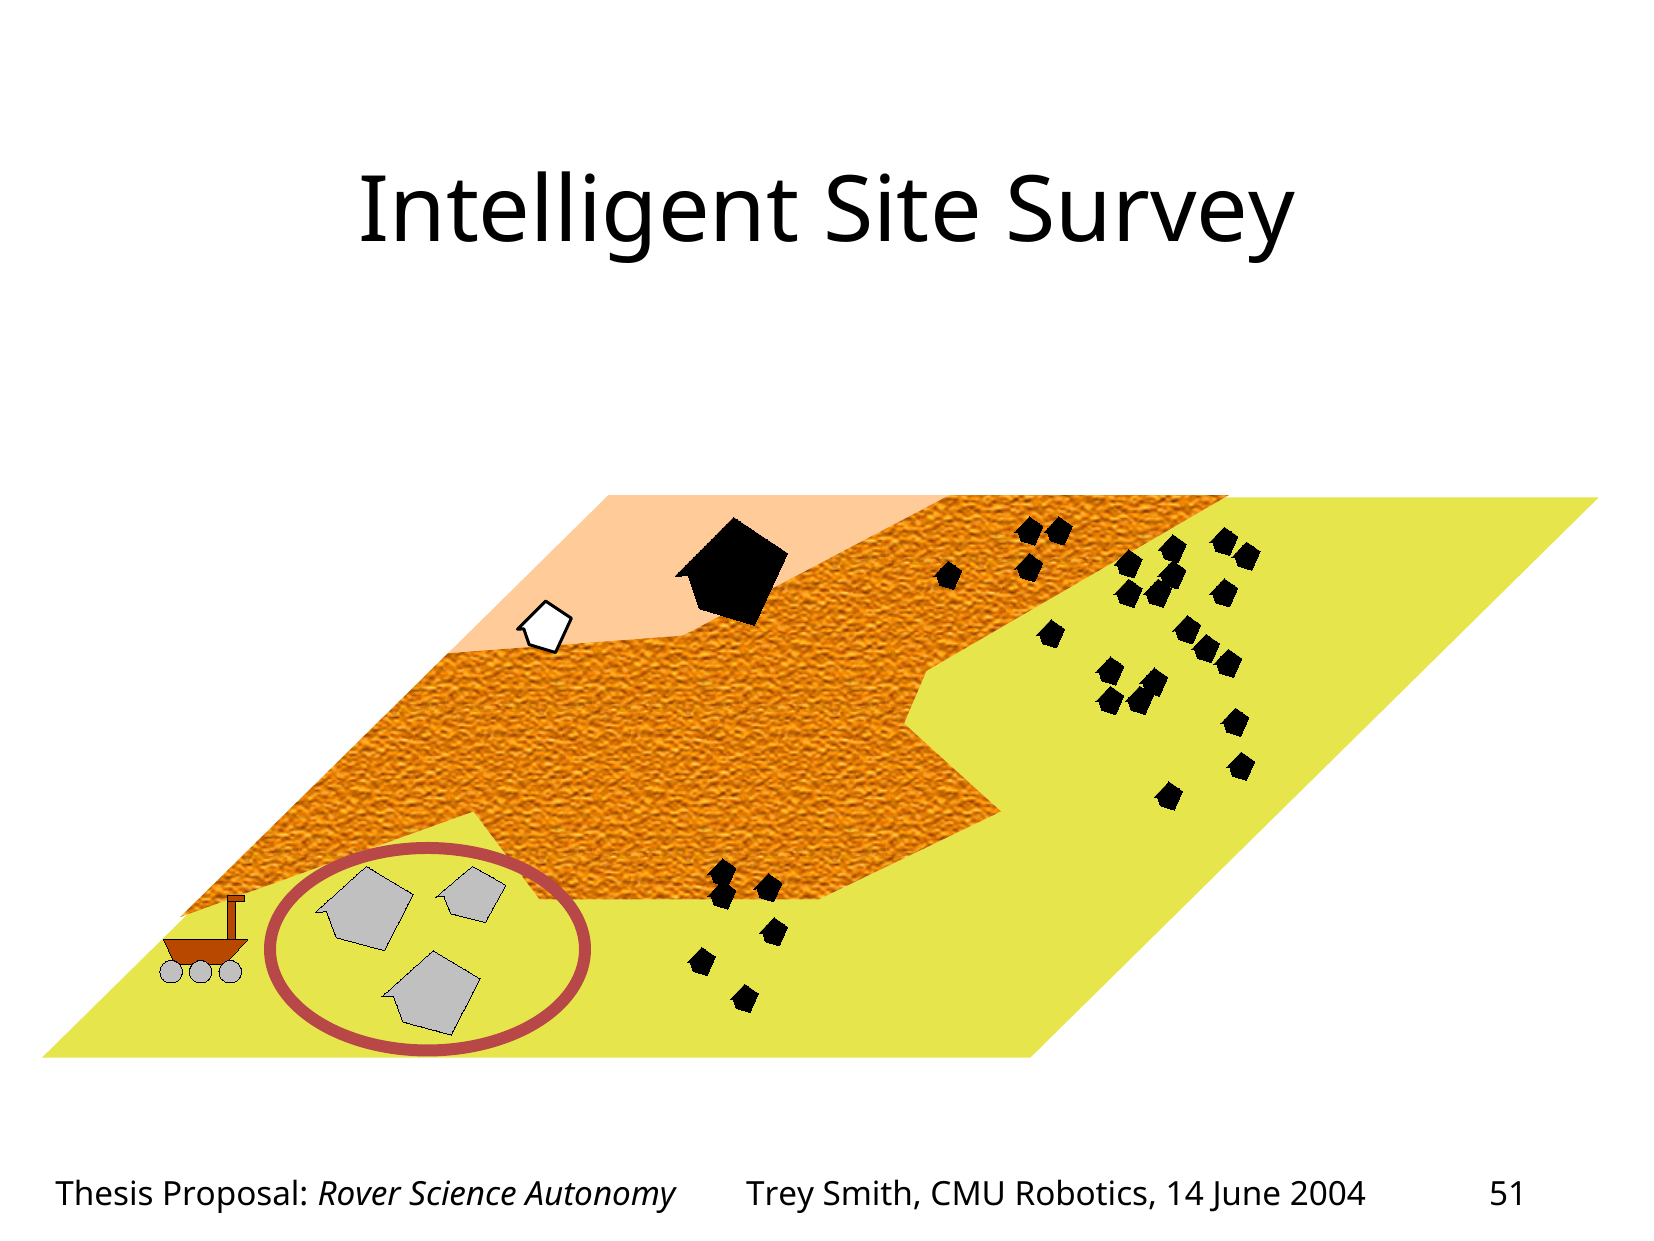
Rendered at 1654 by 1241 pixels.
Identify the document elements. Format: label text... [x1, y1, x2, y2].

title Intelligent Site Survey [121, 102, 1534, 311]
text_box [42, 495, 1599, 1058]
